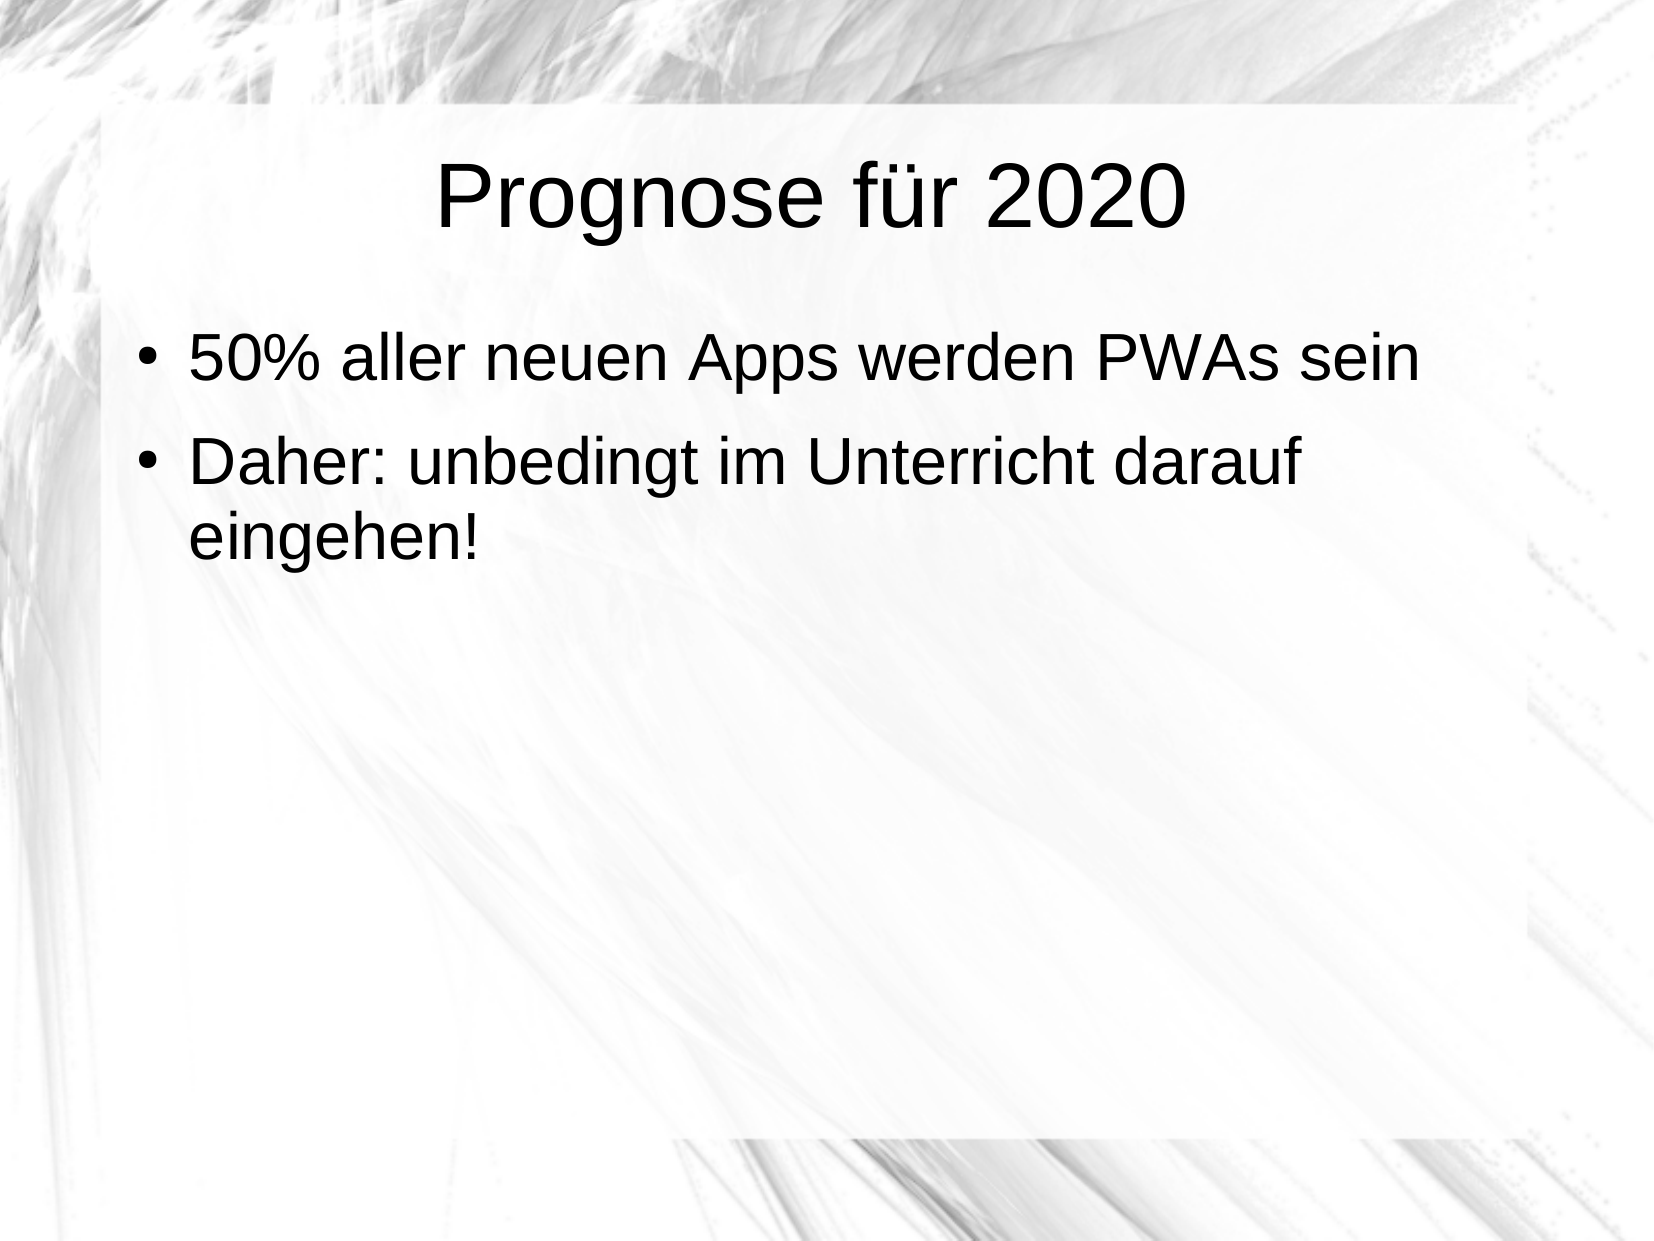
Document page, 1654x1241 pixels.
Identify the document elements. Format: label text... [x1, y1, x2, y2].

list 50% aller neuen Apps werden PWAs sein Daher: unbedingt im Unterricht darauf eingehen! [118, 319, 1571, 1040]
picture [0, 0, 1654, 1241]
title Prognose für 2020 [118, 112, 1506, 281]
